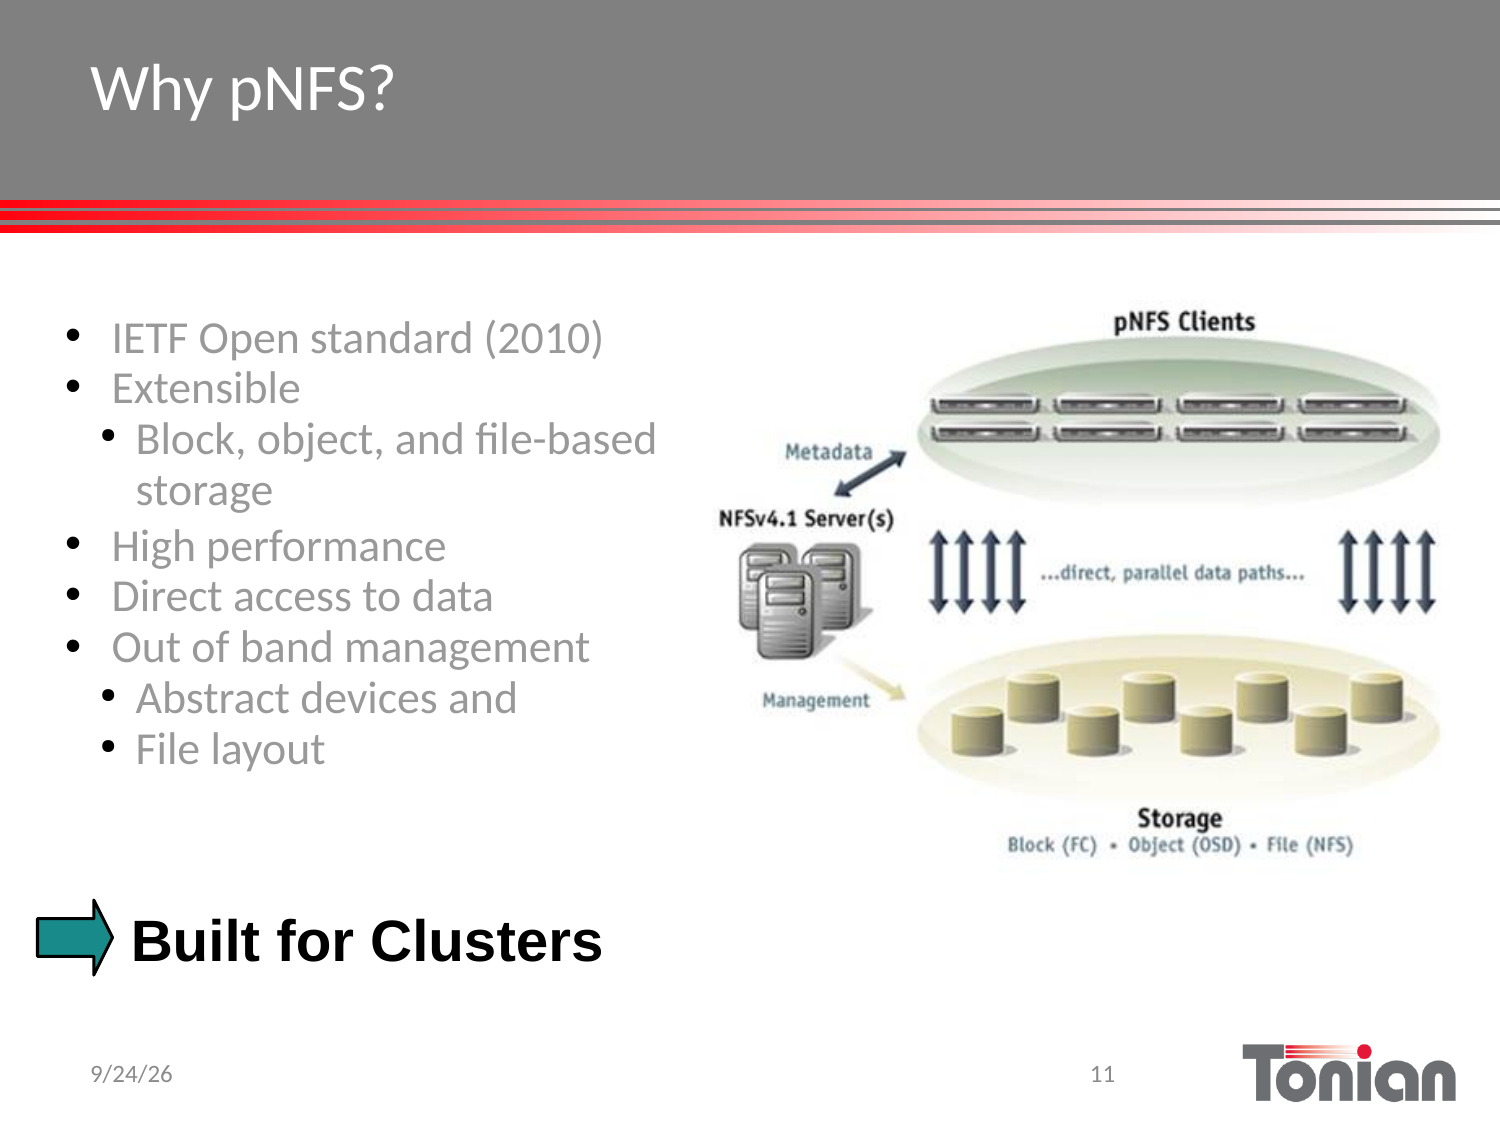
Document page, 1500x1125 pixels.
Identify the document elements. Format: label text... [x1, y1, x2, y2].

picture [1237, 1038, 1462, 1119]
picture [712, 300, 1450, 874]
slide_number 6/28/12 [75, 1042, 425, 1103]
text_box [37, 900, 113, 976]
text_box Built for Clusters [114, 900, 678, 983]
slide_number <number> [1074, 1042, 1425, 1103]
title Why pNFS? [75, 0, 1426, 188]
text_box IETF Open standard (2010) Extensible Block, object, and file-based storage High performance Direct access to data Out of band management Abstract devices and File layout [50, 300, 763, 783]
